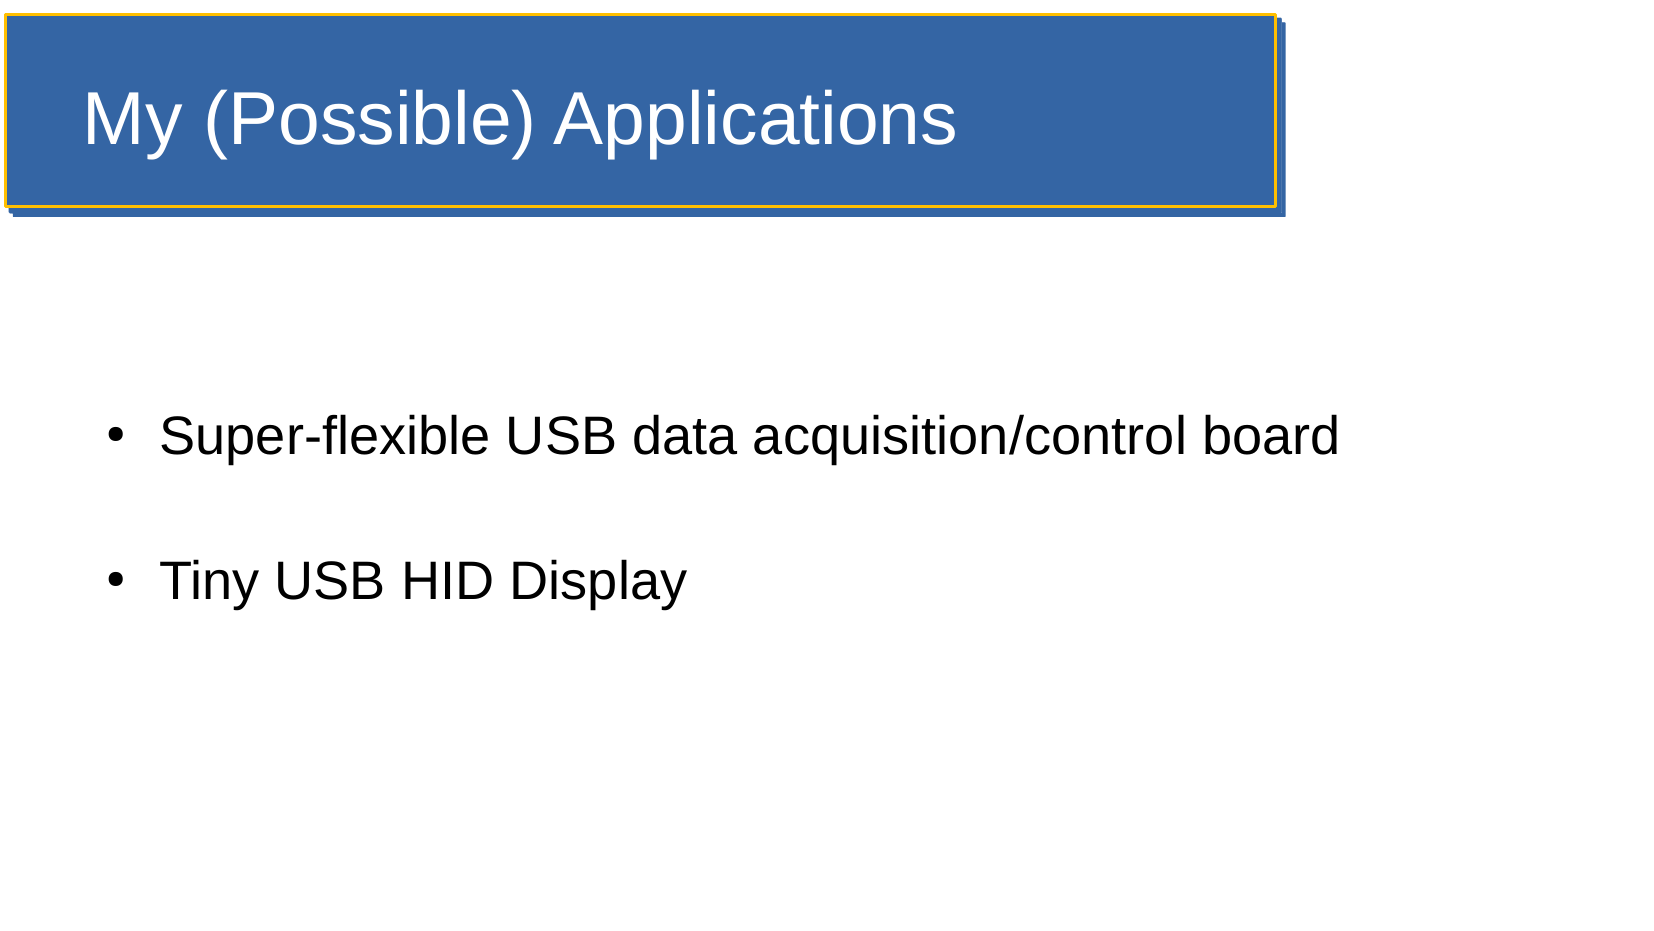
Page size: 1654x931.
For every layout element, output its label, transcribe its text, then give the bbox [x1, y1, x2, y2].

list Super-flexible USB data acquisition/control board Tiny USB HID Display [88, 236, 1565, 798]
title My (Possible) Applications [82, 44, 1235, 192]
